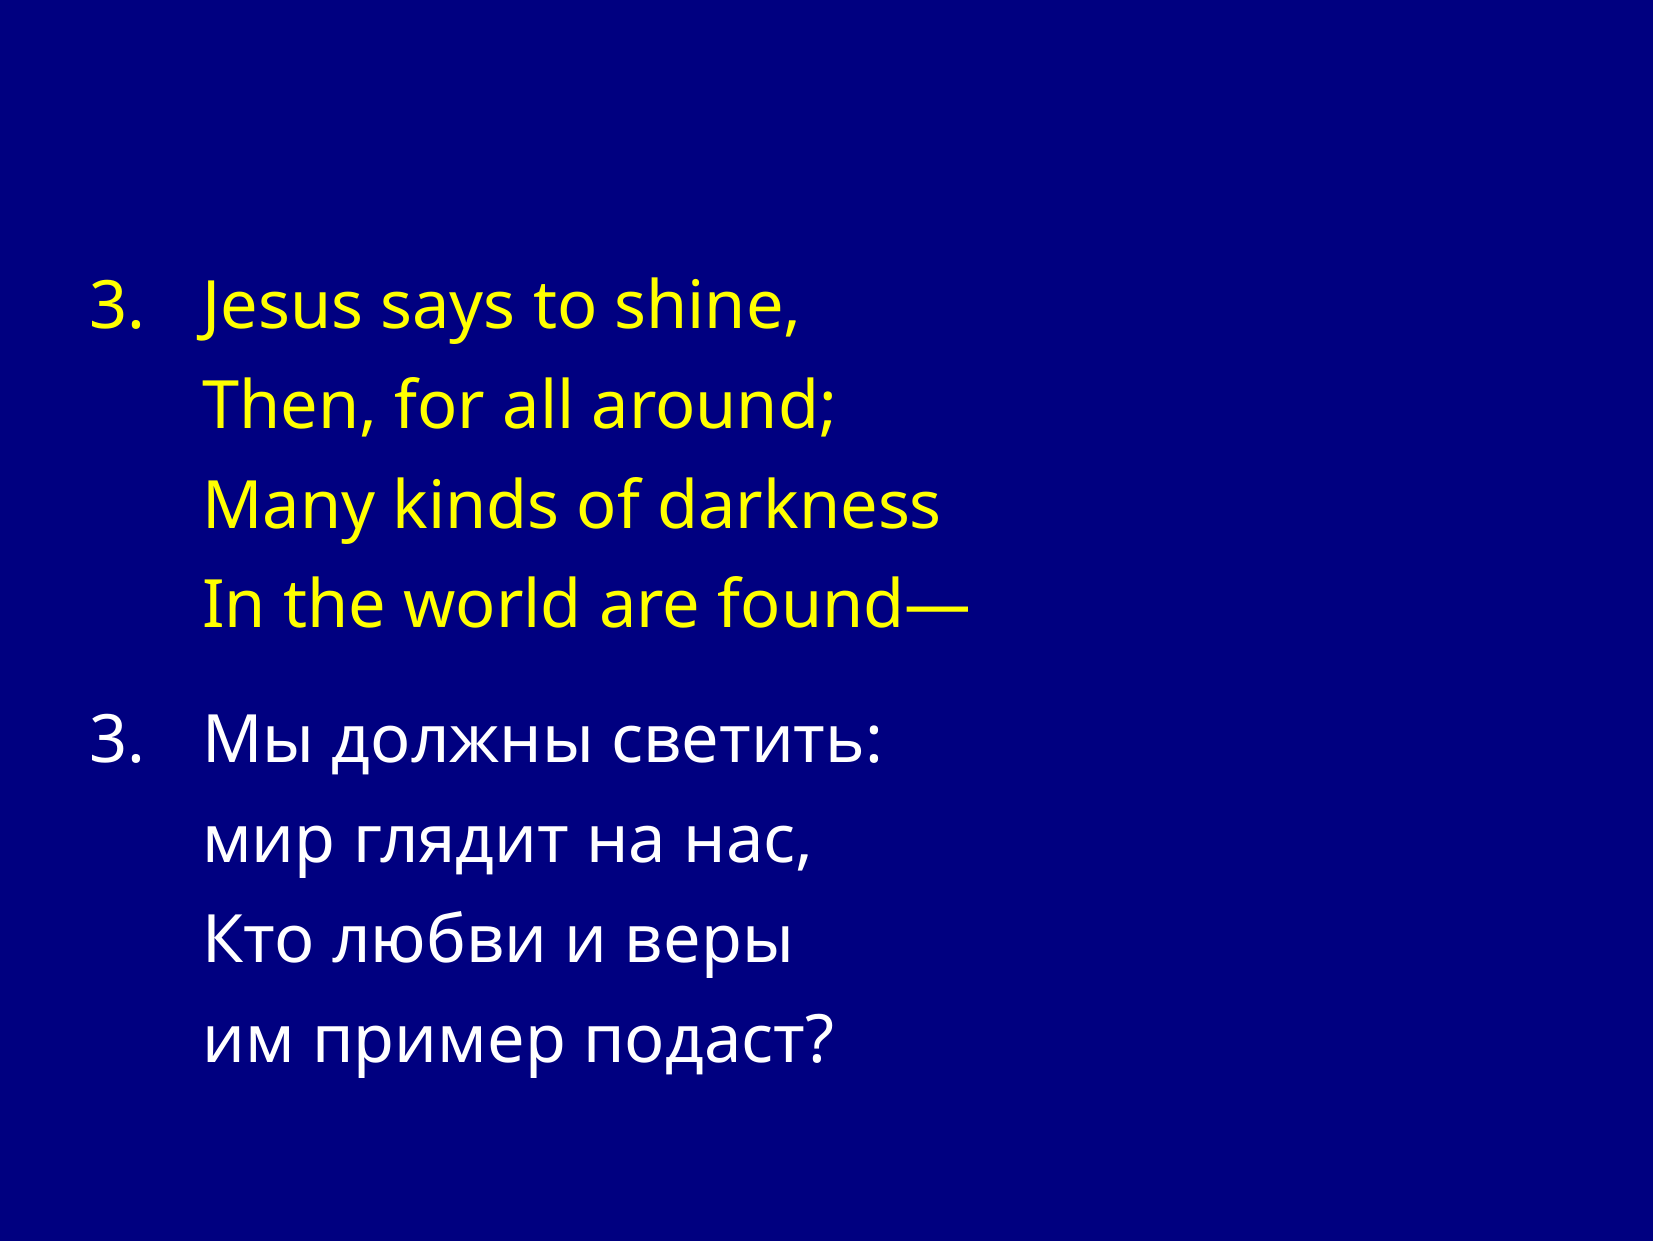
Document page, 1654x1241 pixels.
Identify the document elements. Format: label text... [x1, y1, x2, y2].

text_box 3. Jesus says to shine, Then, for all around; Many kinds of darkness In the world are found— [75, 150, 1576, 638]
text_box 3. Мы должны светить: мир глядит на нас, Кто любви и веры им пример подаст? [75, 675, 1576, 1163]
